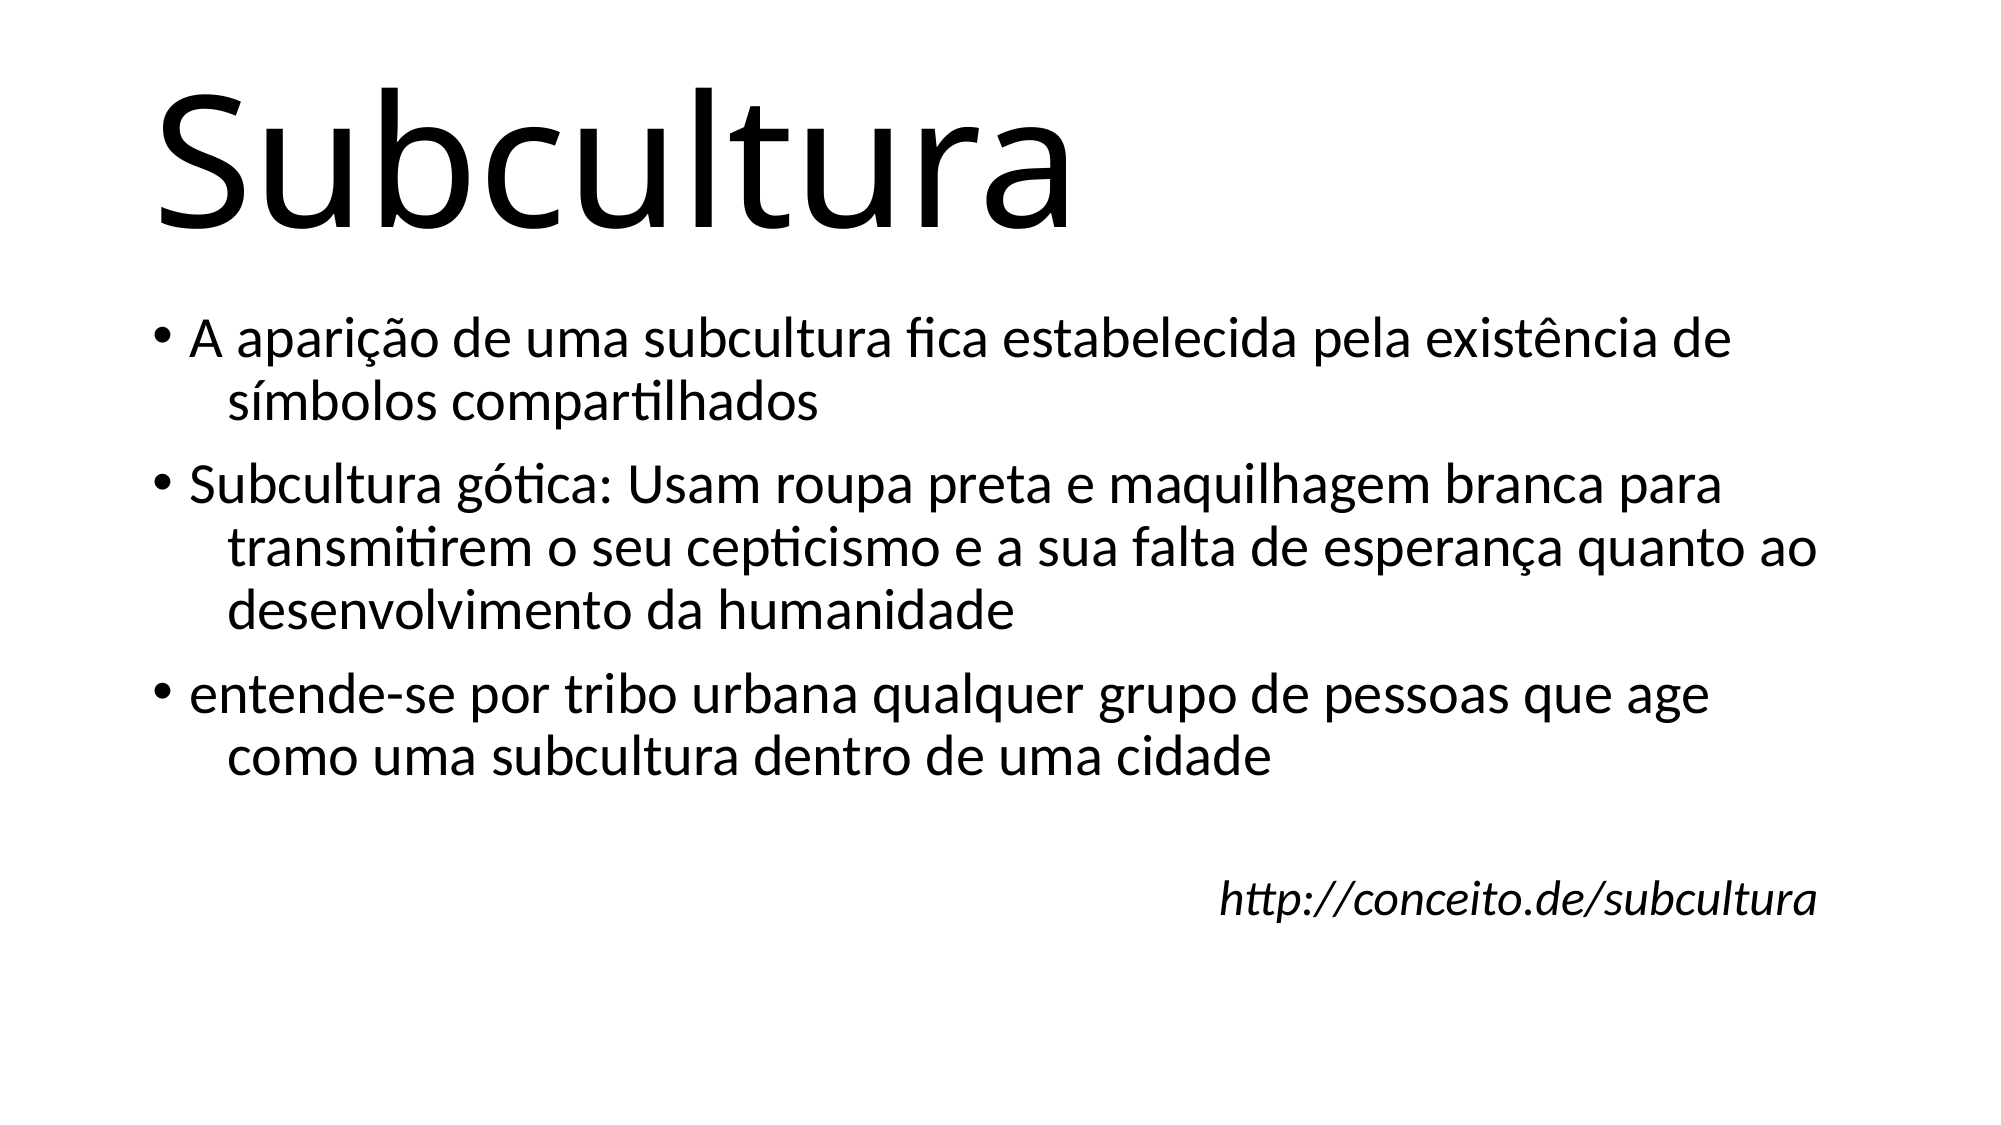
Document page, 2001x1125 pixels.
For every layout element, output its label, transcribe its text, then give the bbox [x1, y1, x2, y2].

list A aparição de uma subcultura fica estabelecida pela existência de símbolos compartilhados Subcultura gótica: Usam roupa preta e maquilhagem branca para transmitirem o seu cepticismo e a sua falta de esperança quanto ao desenvolvimento da humanidade entende-se por tribo urbana qualquer grupo de pessoas que age como uma subcultura dentro de uma cidade http://conceito.de/subcultura [137, 299, 1863, 1014]
title Subcultura [137, 59, 1863, 278]
